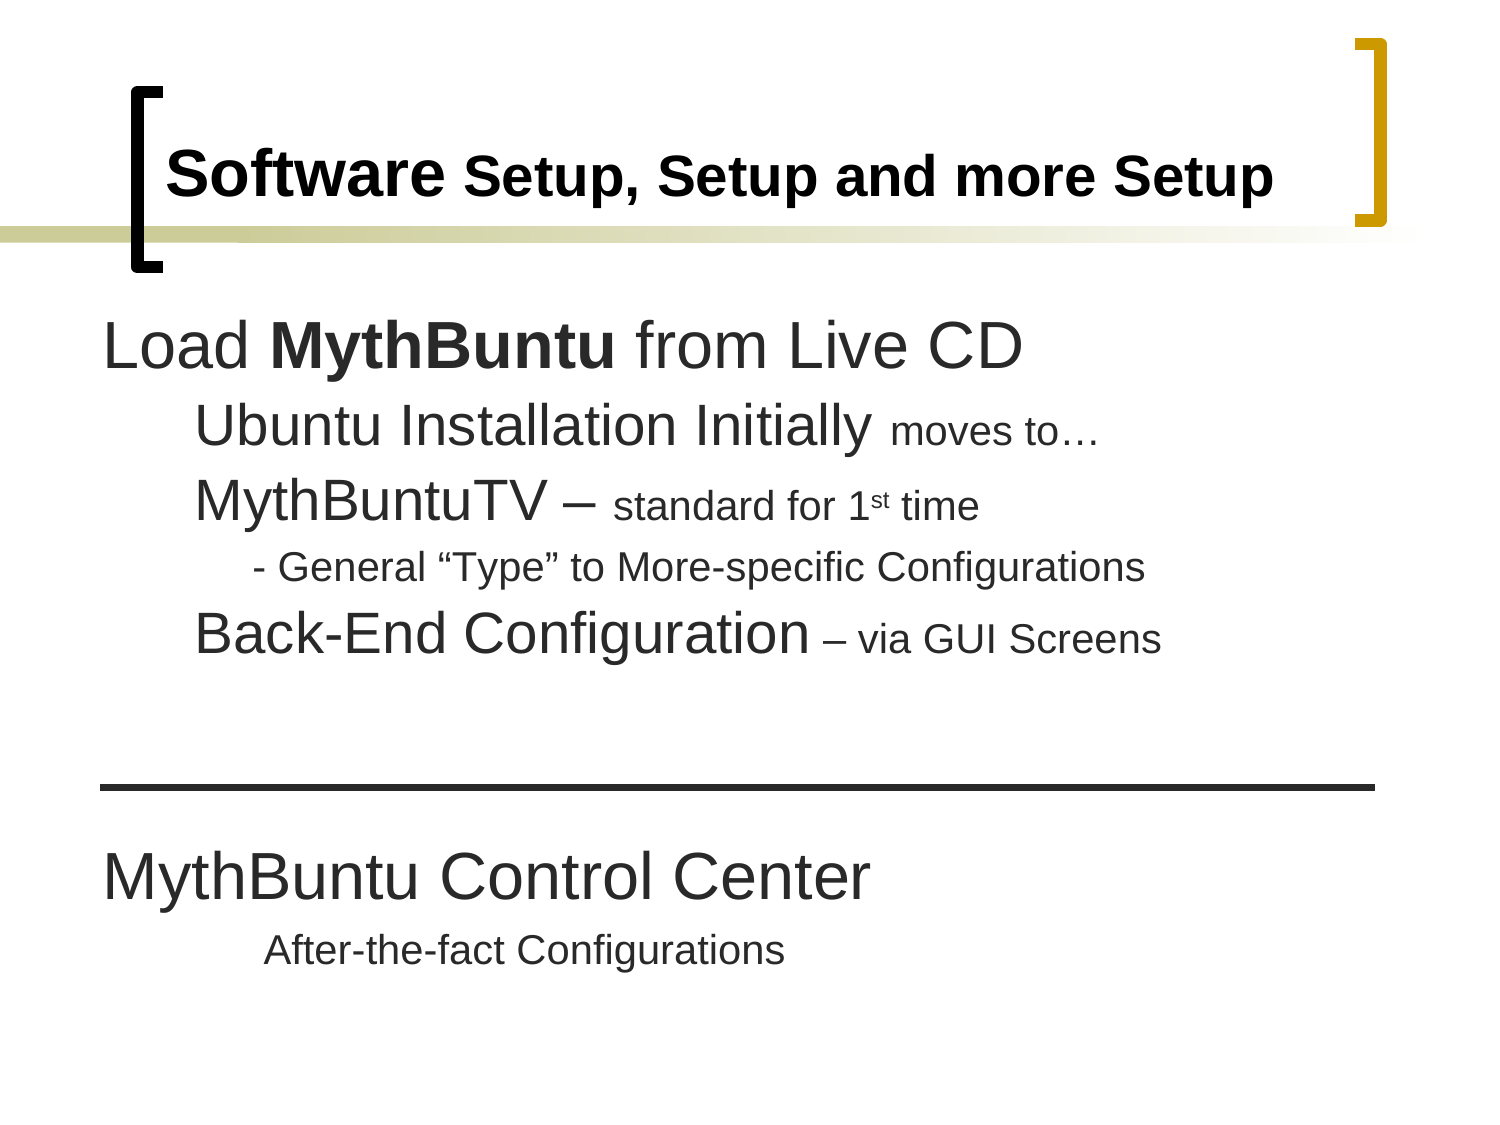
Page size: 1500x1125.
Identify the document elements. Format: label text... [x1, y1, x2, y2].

title Software Setup, Setup and more Setup [149, 112, 1325, 236]
text_box MythBuntu Control Center After-the-fact Configurations [87, 824, 1413, 1000]
list Load MythBuntu from Live CD Ubuntu Installation Initially moves to… MythBuntuTV – standard for 1st time - General “Type” to More-specific Configurations Back-End Configuration – via GUI Screens [87, 299, 1438, 773]
